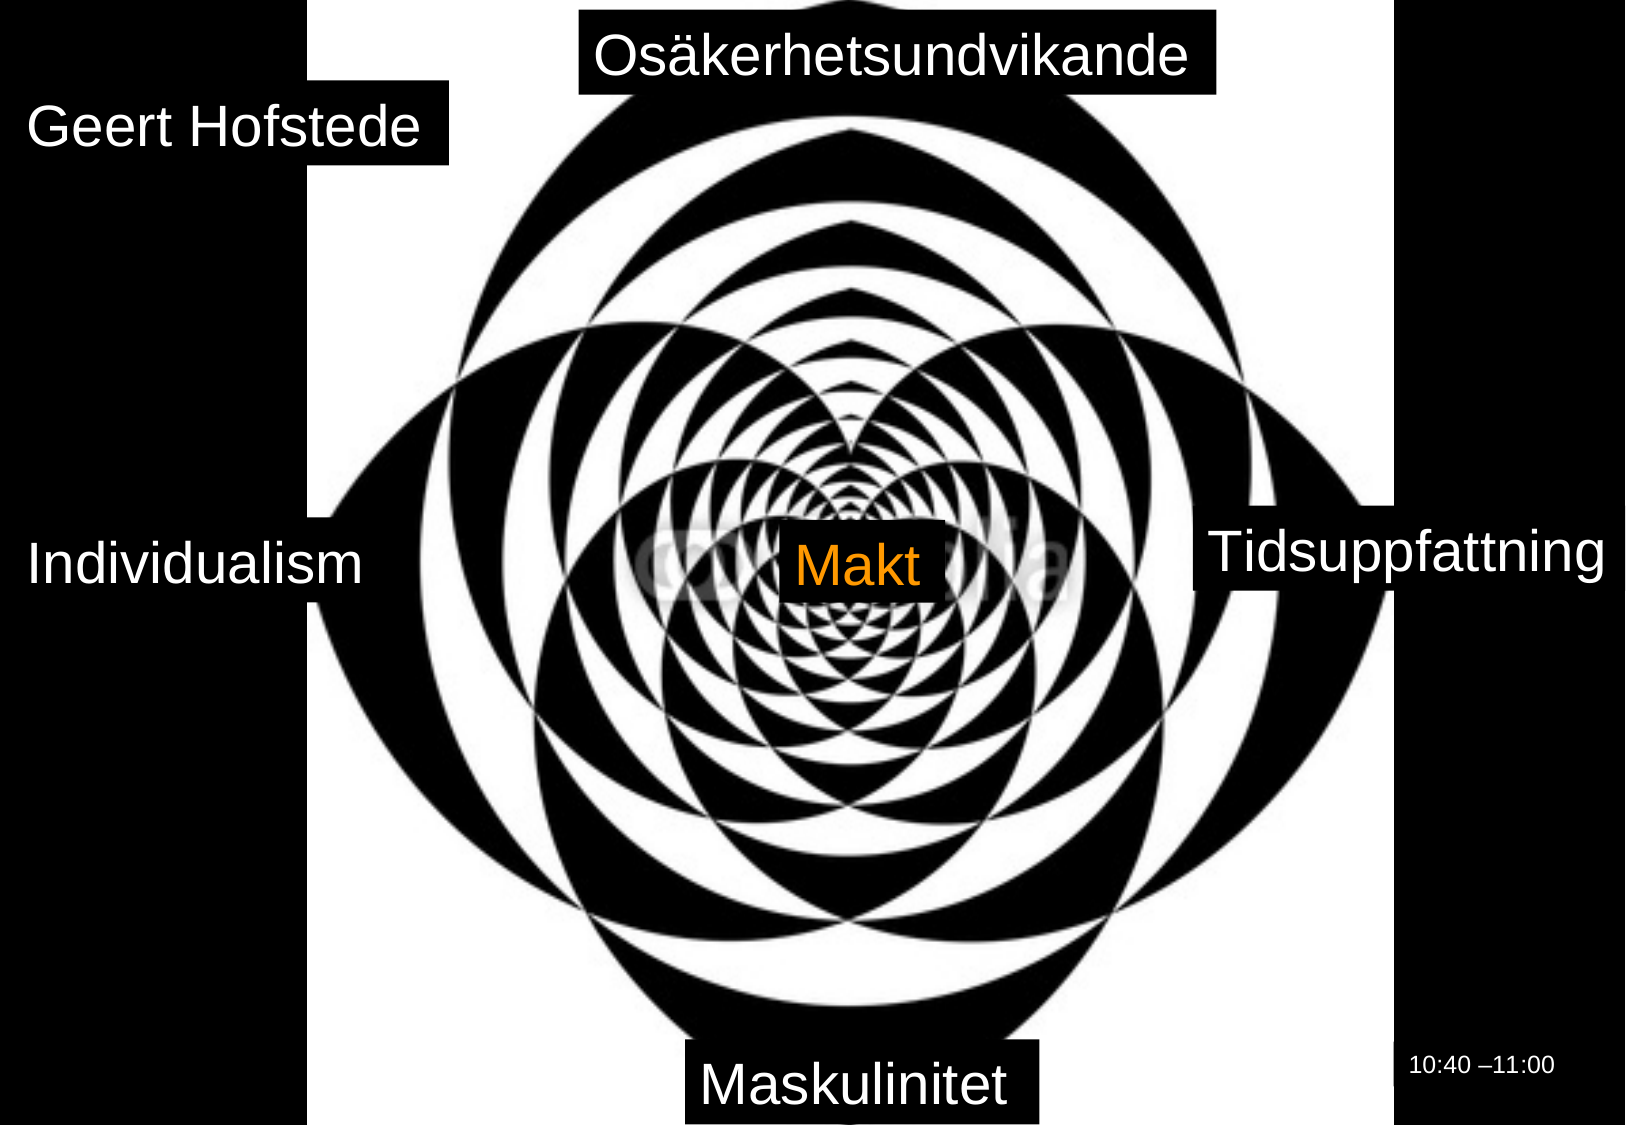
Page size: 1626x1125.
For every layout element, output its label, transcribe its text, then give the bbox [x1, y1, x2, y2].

text_box Osäkerhetsundvikande [578, 9, 1217, 95]
text_box Makt [779, 519, 946, 603]
picture [307, 0, 1394, 1125]
text_box Geert Hofstede [11, 80, 449, 166]
text_box Tidsuppfattning [1192, 505, 1626, 591]
text_box 10:40 –11:00 [1393, 1041, 1619, 1087]
text_box Maskulinitet [685, 1039, 1040, 1125]
text_box Individualism [11, 517, 390, 603]
